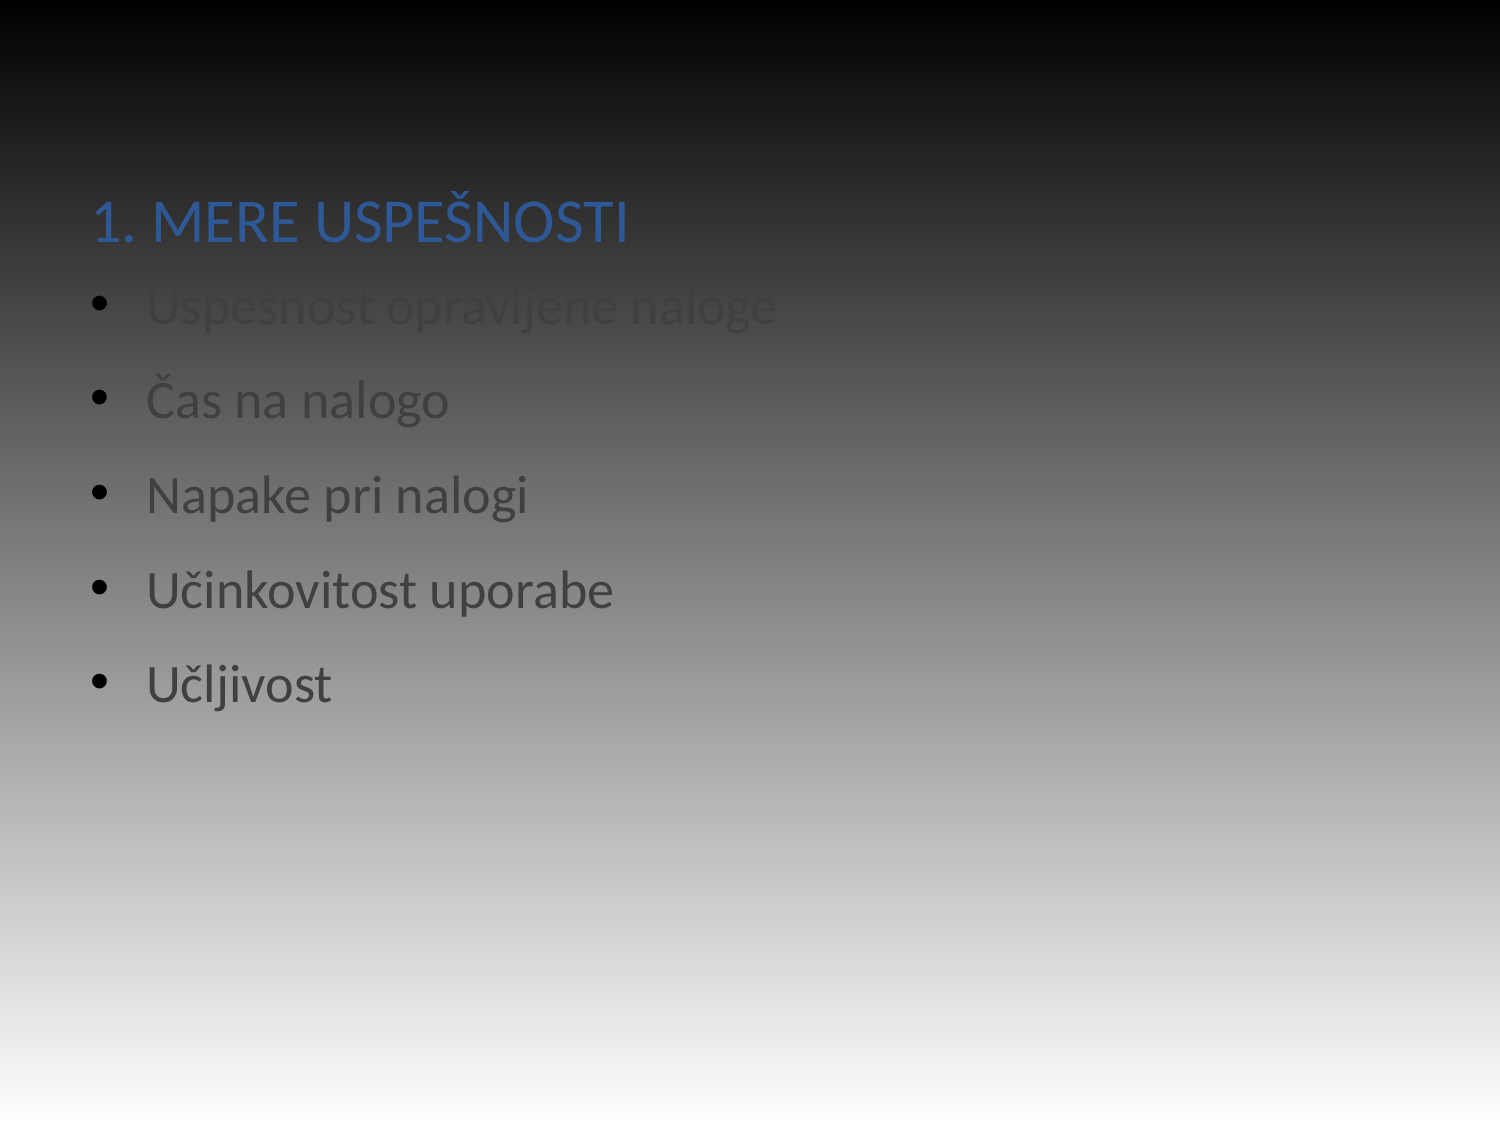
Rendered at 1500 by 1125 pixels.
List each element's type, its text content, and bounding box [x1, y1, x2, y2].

title 1. MERE USPEŠNOSTI [75, 0, 1425, 262]
list Uspešnost opravljene naloge Čas na nalogo Napake pri nalogi Učinkovitost uporabe Učljivost [75, 262, 1425, 1005]
